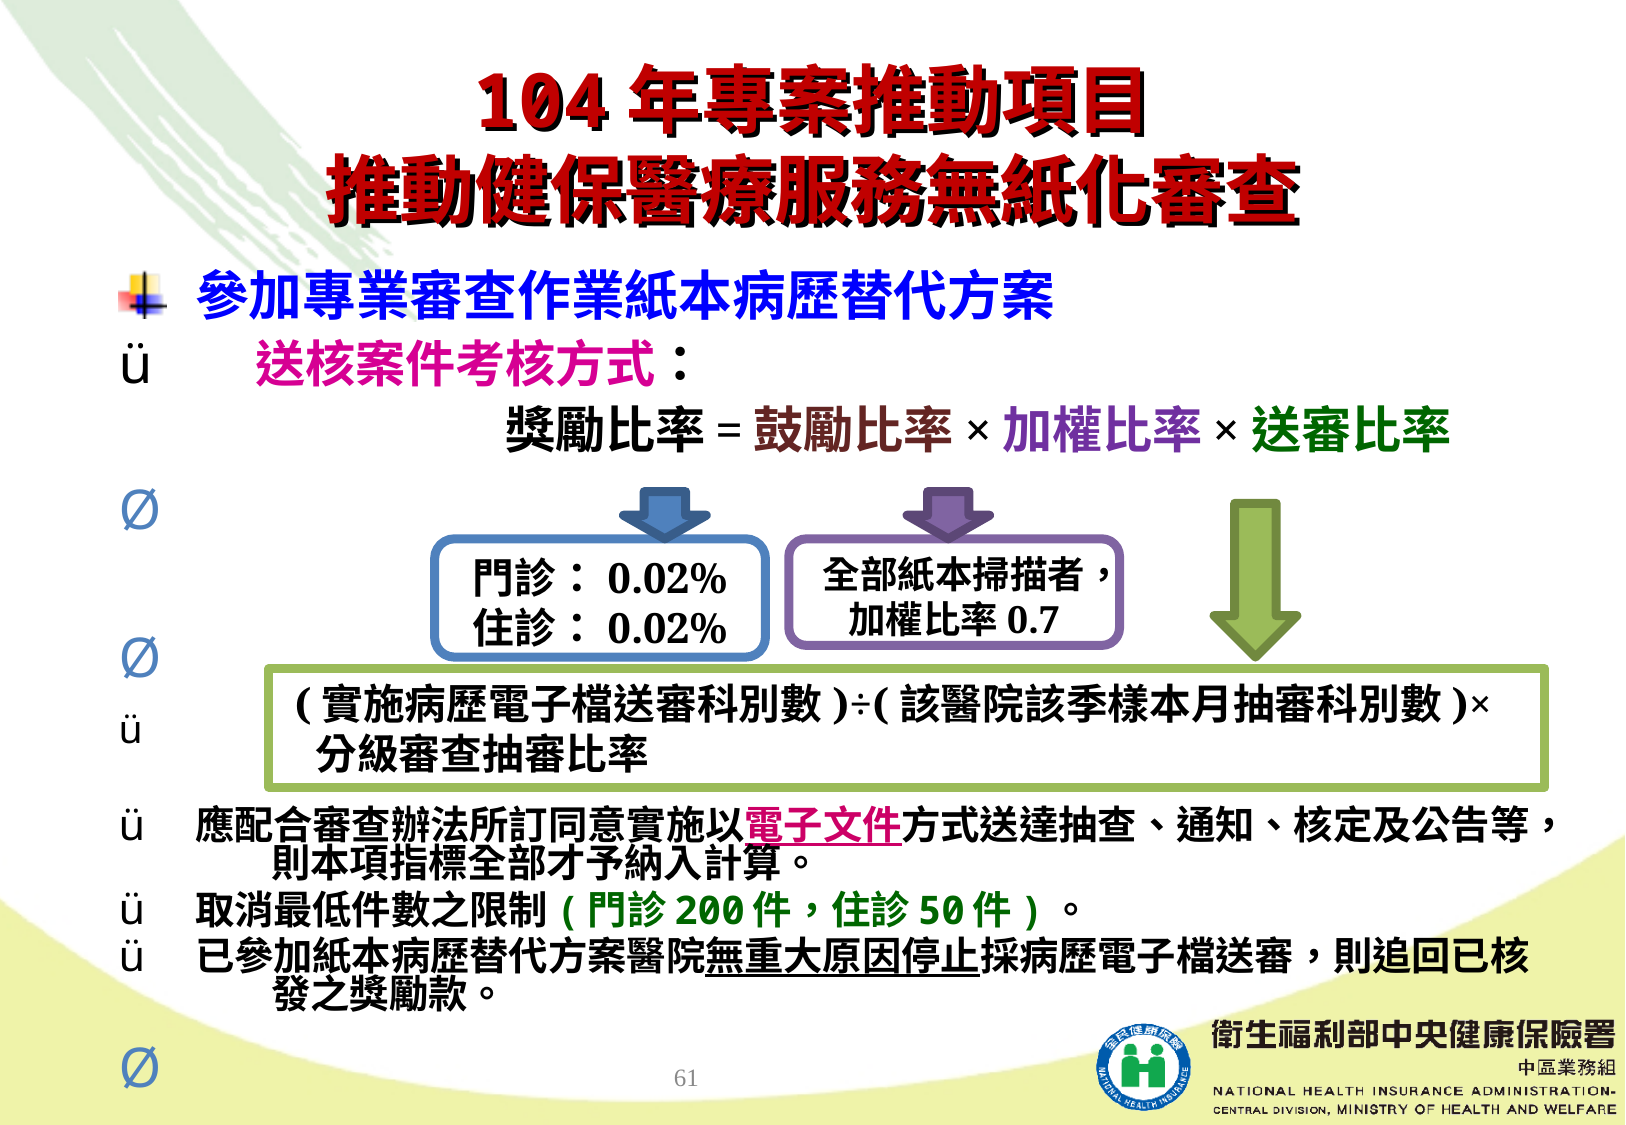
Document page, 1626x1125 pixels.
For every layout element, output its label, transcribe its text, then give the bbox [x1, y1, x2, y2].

text_box (實施病歷電子檔送審科別數)÷(該醫院該季樣本月抽審科別數)× 分級審查抽審比率 [269, 669, 1545, 787]
text_box [658, 1046, 1039, 1107]
text_box 全部紙本掃描者，加權比率0.7 [788, 538, 1120, 646]
title 104年專案推動項目 推動健保醫療服務無紙化審查 [81, 45, 1544, 233]
text_box [623, 491, 707, 539]
text_box [1214, 503, 1297, 658]
list 參加專業審查作業紙本病歷替代方案 送核案件考核方式： 獎勵比率=鼓勵比率×加權比率×送審比率 應配合審查辦法所訂同意實施以電子文件方式送達抽查、通知、核定及公告等，則本項指標全部才予納入計算。 取消最低件數之限制(門診200件，住診50件)。 已參加紙本病歷替代方案醫院無重大原因停止採病歷電子檔送審，則追回已核發之獎勵款。 [103, 267, 1555, 1083]
text_box 門診：0.02% 住診：0.02% [434, 538, 766, 658]
text_box [907, 491, 990, 539]
